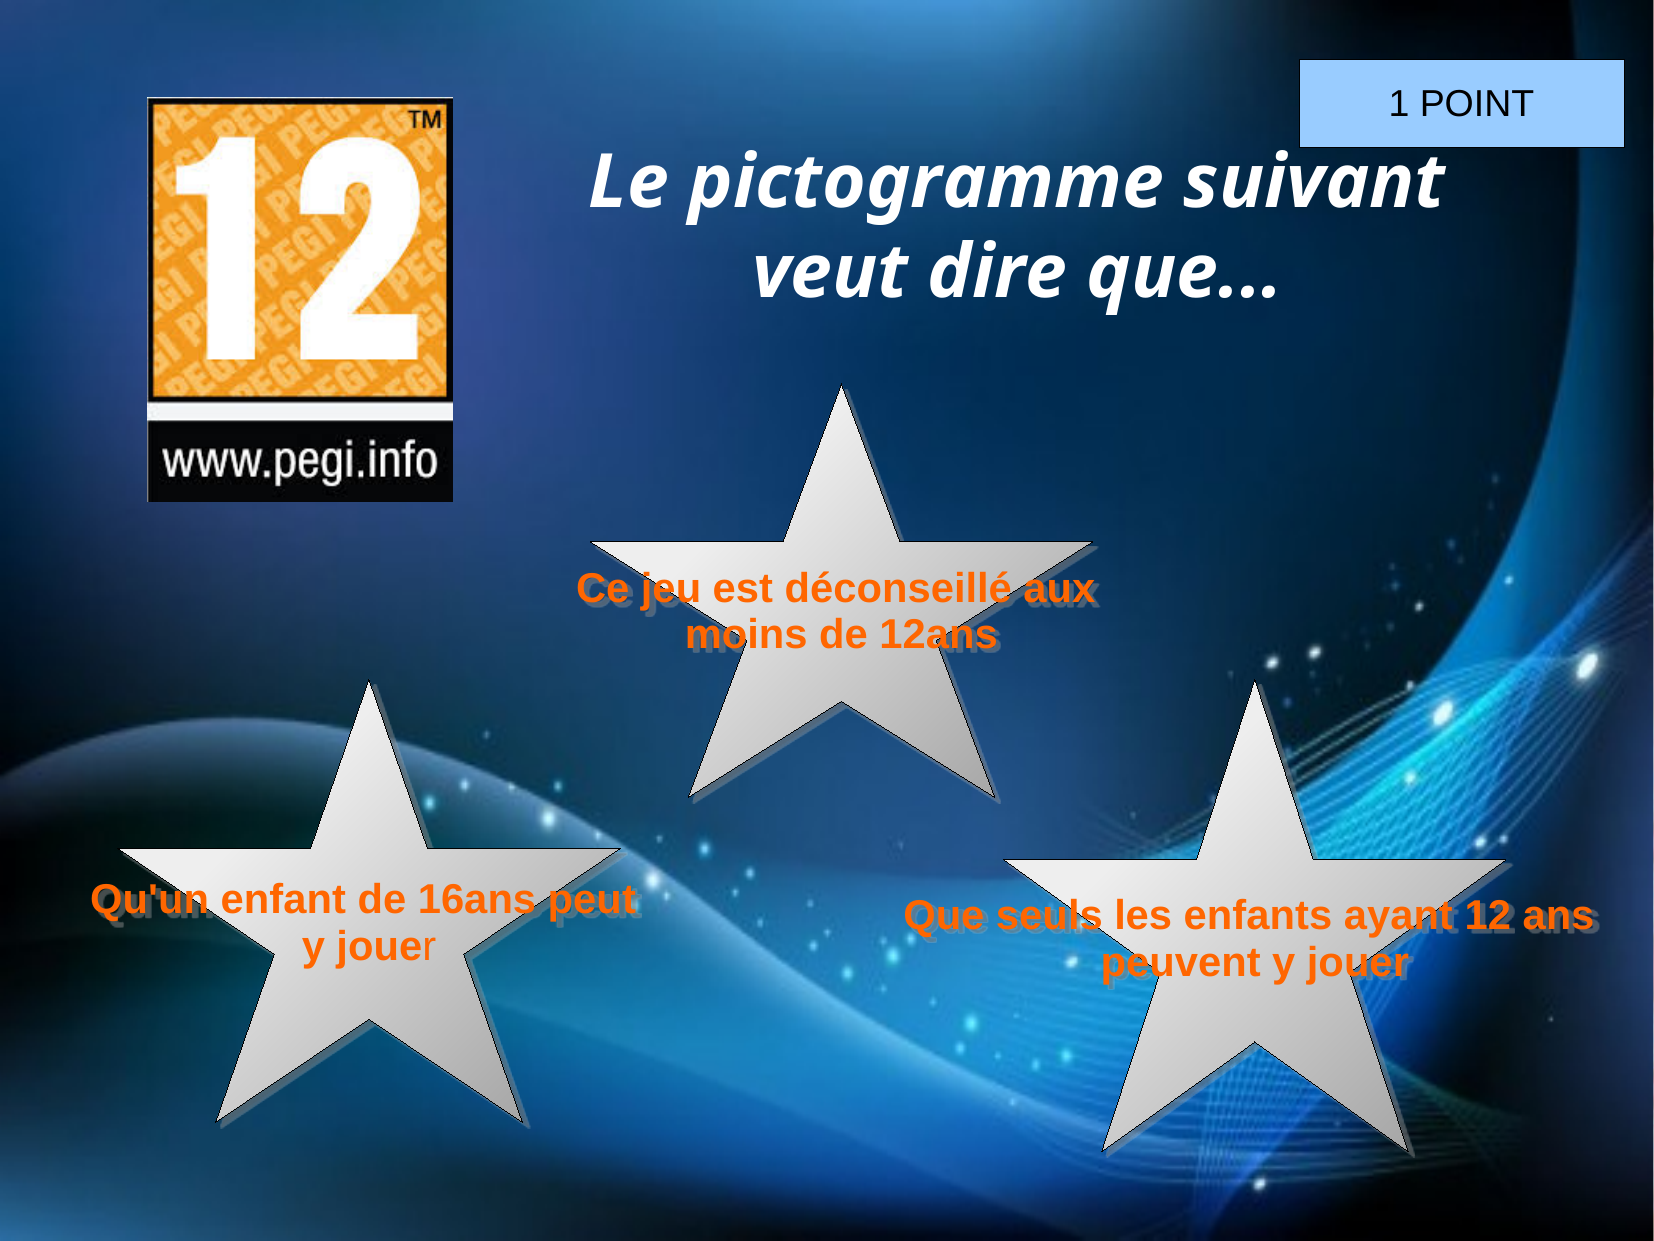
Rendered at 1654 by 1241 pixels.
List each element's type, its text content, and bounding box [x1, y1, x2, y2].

text_box 1 POINT [1299, 59, 1625, 148]
text_box Que seuls les enfants ayant 12 ans peuvent y jouer [1003, 679, 1506, 1152]
text_box Ce jeu est déconseillé aux moins de 12ans [590, 383, 1093, 798]
text_box Qu'un enfant de 16ans peut y jouer [117, 679, 621, 1123]
title Le pictogramme suivant veut dire que... [501, 118, 1534, 328]
picture [0, 0, 1654, 1241]
